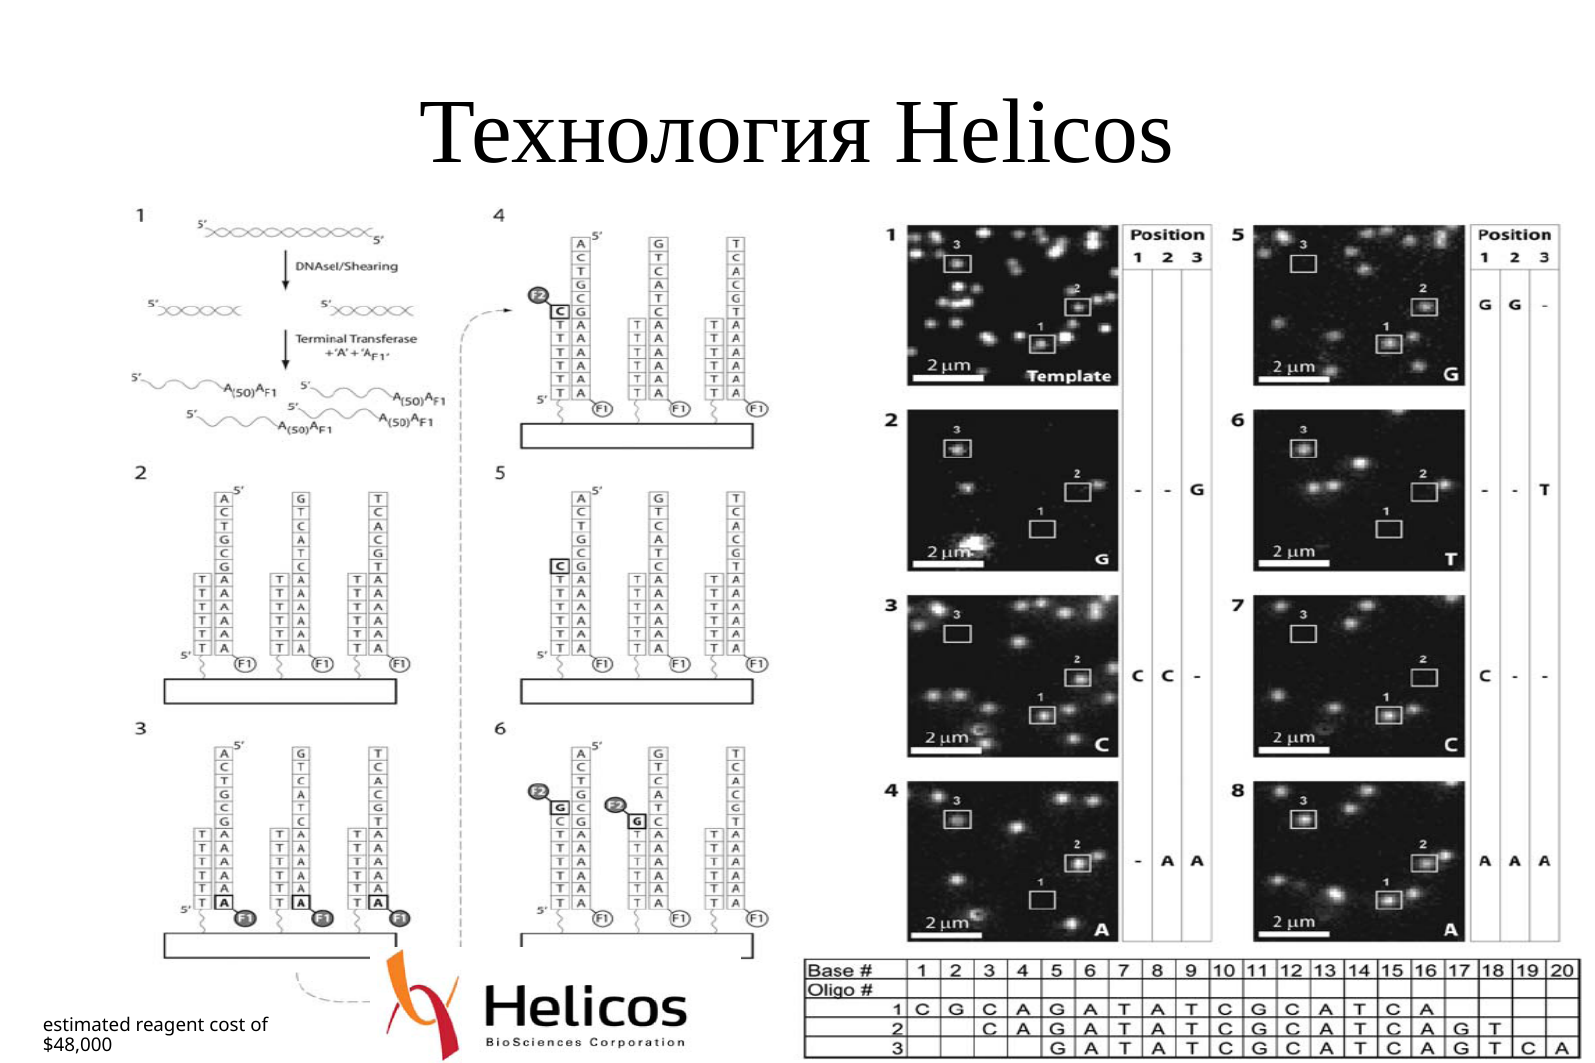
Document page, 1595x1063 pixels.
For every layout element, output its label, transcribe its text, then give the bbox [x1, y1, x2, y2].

title Технология Helicos [79, 49, 1515, 213]
picture [118, 206, 1583, 1063]
text_box estimated reagent cost of $48,000 [28, 1006, 301, 1038]
